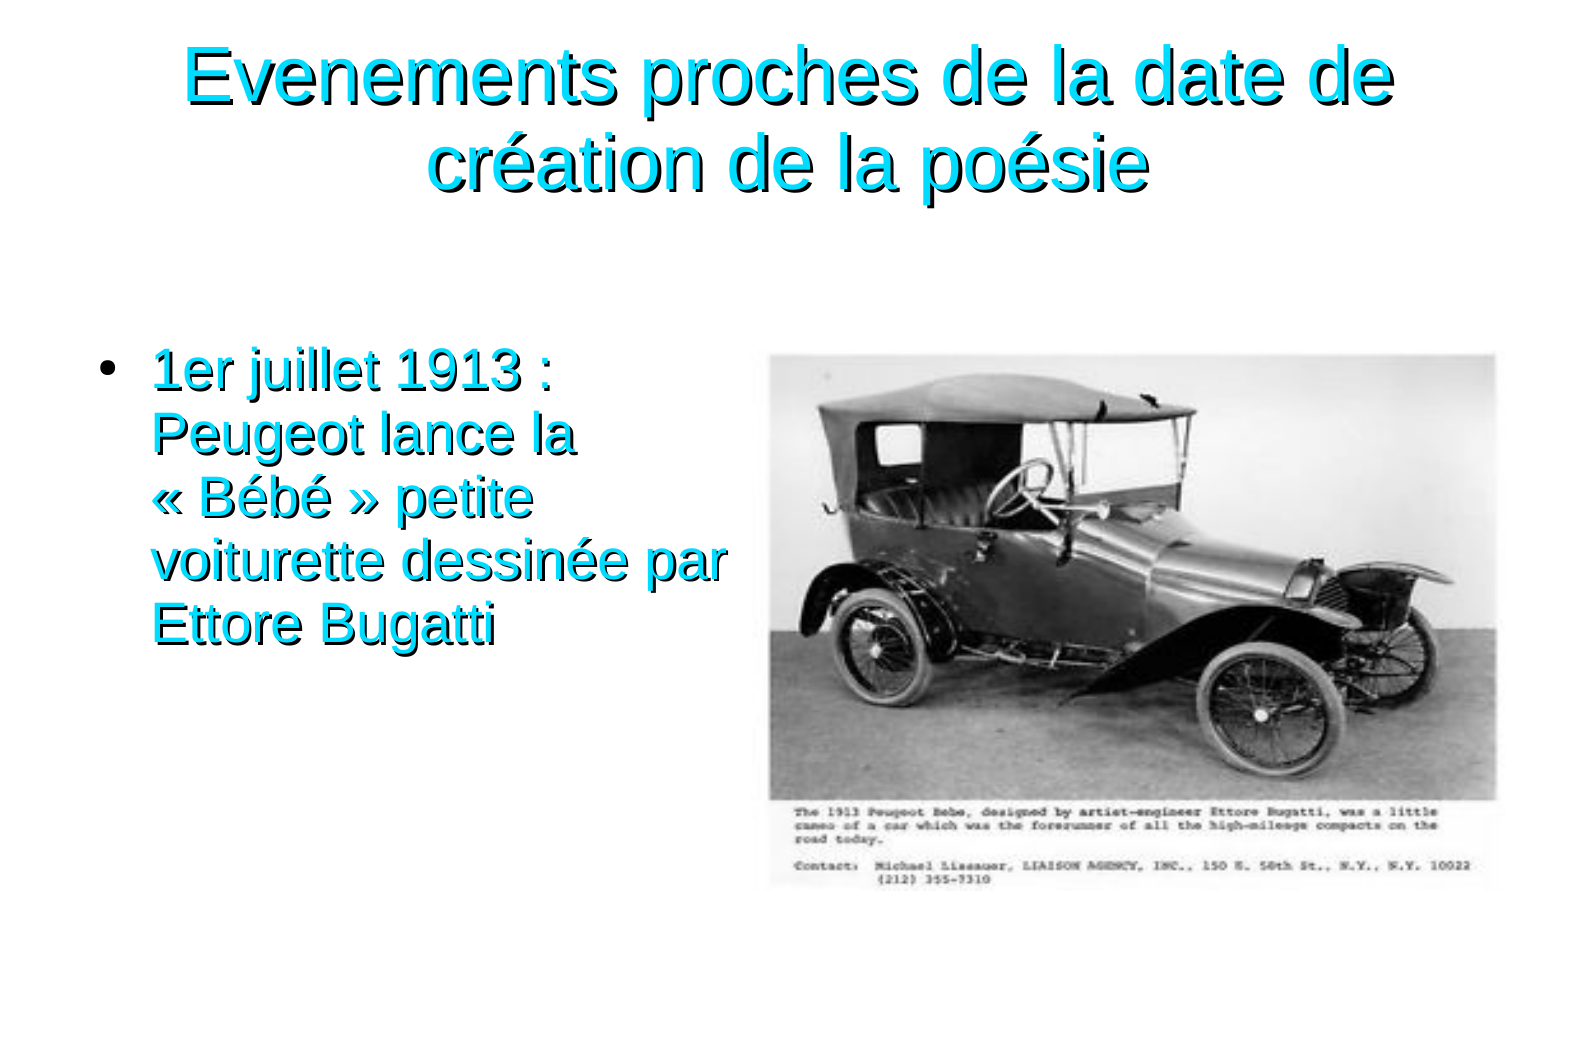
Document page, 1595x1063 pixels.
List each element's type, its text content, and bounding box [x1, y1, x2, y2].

title Evenements proches de la date de création de la poésie [70, 29, 1506, 207]
list 1er juillet 1913 : Peugeot lance la « Bébé » petite voiturette dessinée par Ettore Bugatti [79, 248, 780, 951]
picture [751, 350, 1516, 891]
